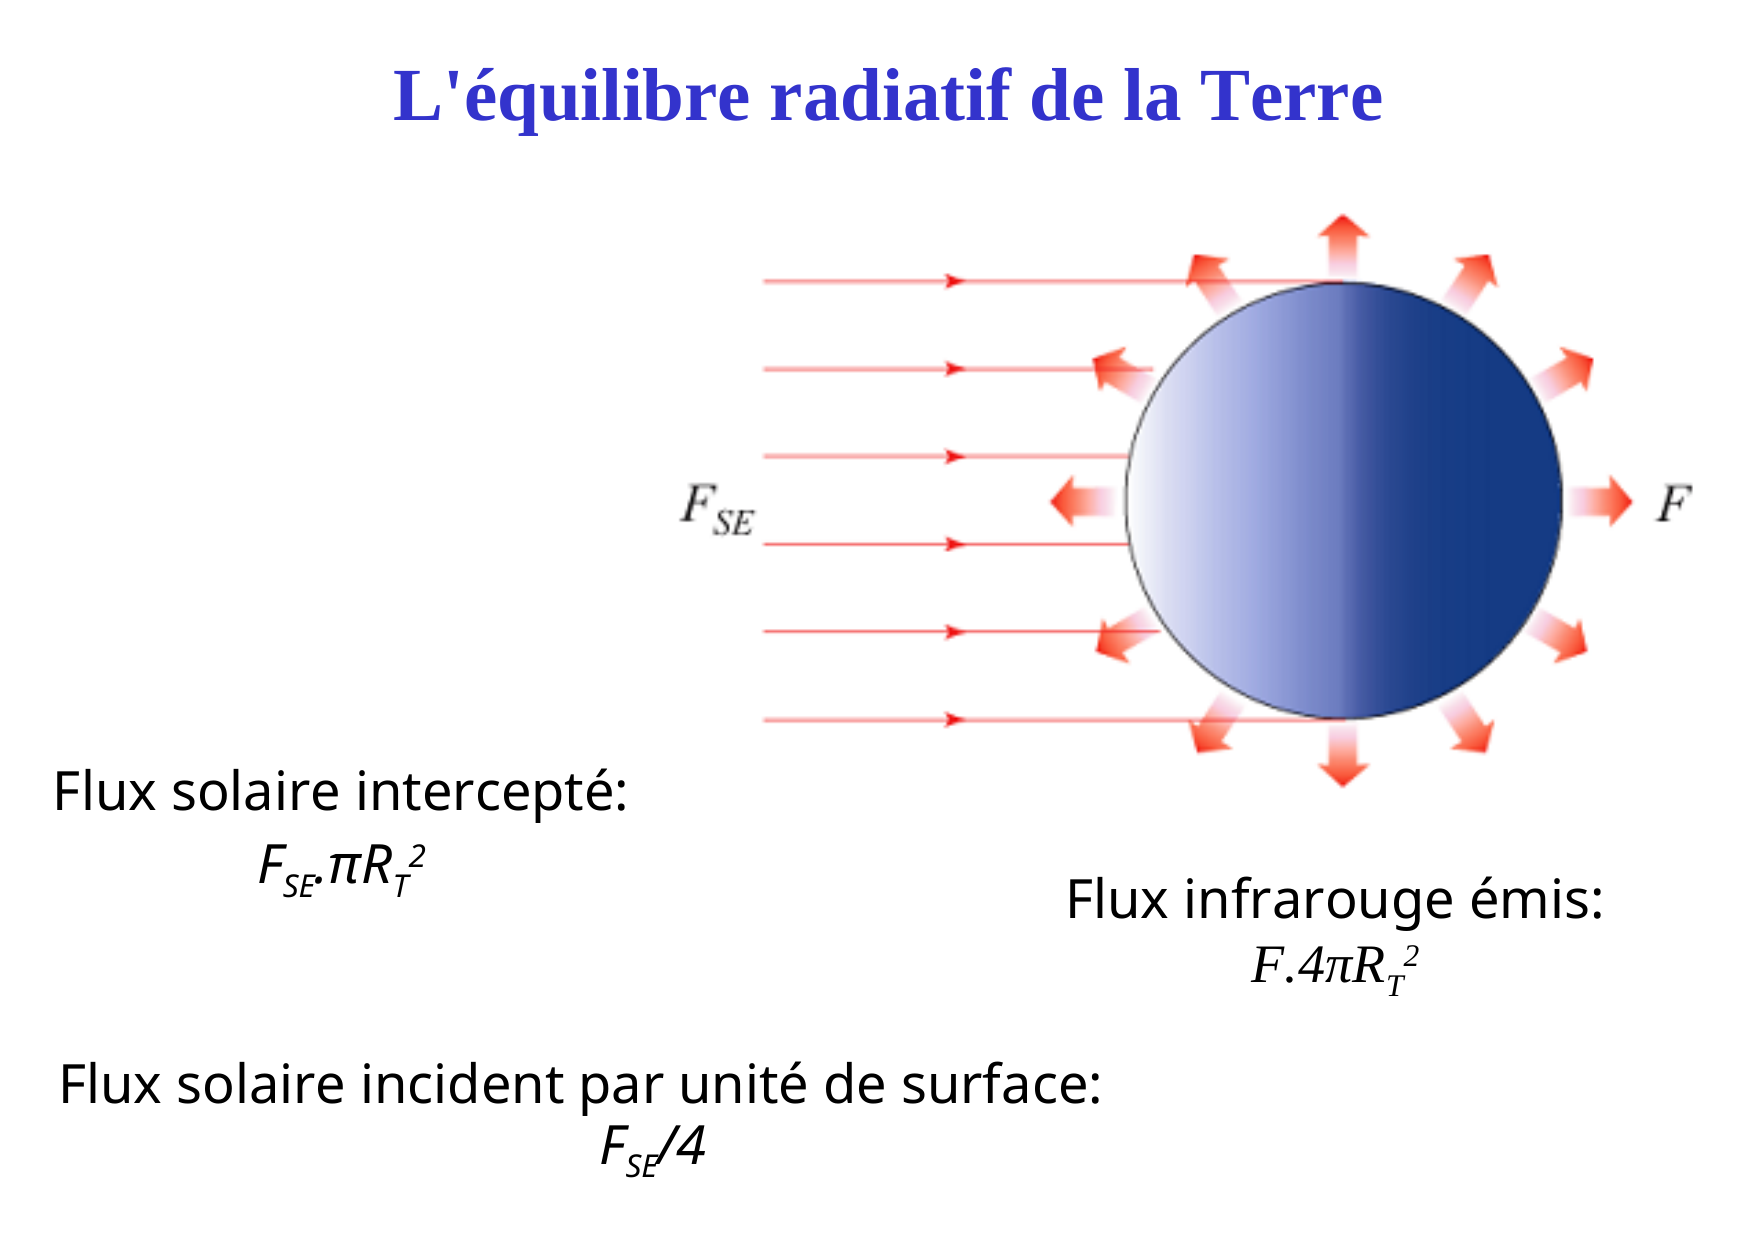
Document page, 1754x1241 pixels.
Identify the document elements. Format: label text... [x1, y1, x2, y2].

picture [642, 204, 1715, 813]
text_box Flux solaire intercepté: FSE.πRT2 [36, 743, 647, 916]
text_box L'équilibre radiatif de la Terre [172, 57, 1606, 136]
text_box Flux solaire incident par unité de surface: FSE/4 [43, 1050, 1264, 1194]
text_box Flux infrarouge émis: F.4πRT2 [1048, 852, 1623, 1012]
